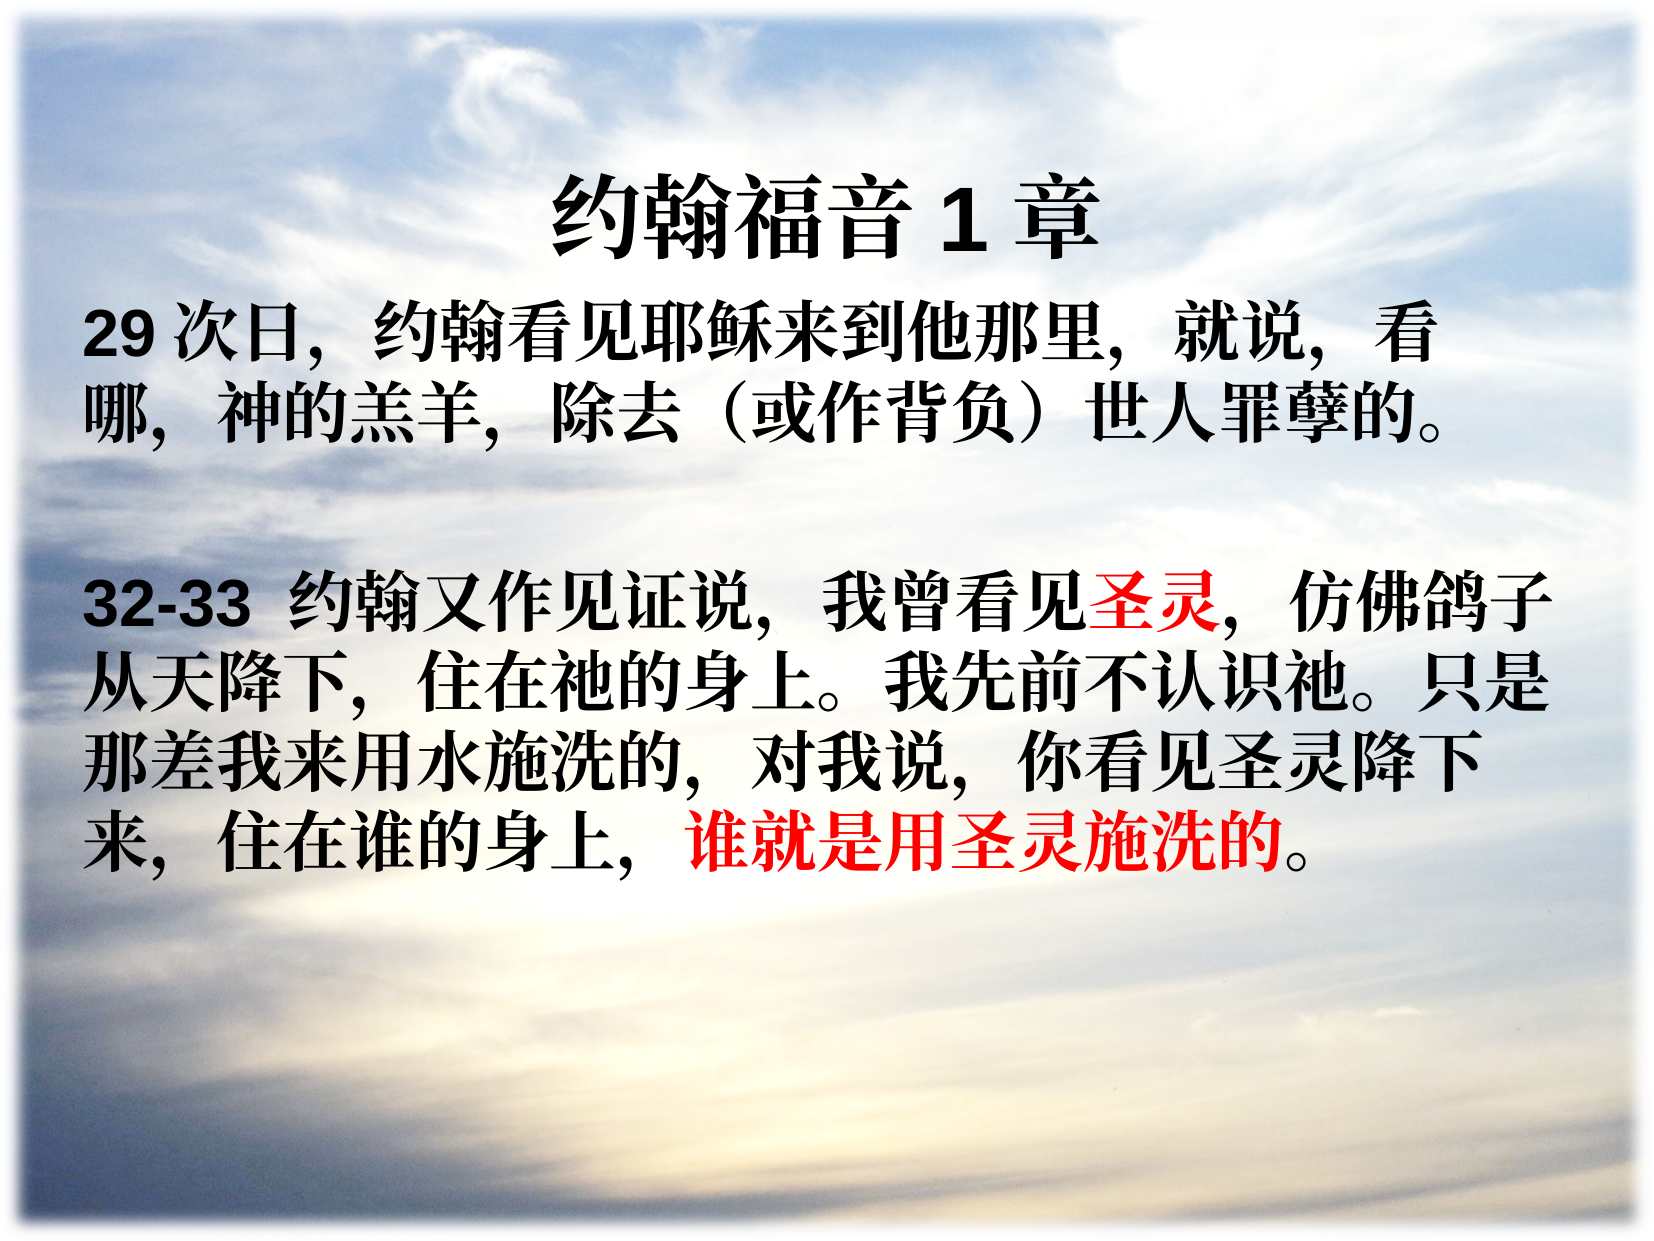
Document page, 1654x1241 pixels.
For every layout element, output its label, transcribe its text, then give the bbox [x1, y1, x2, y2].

title 约翰福音1章 [82, 49, 1571, 257]
list 29次日，约翰看见耶稣来到他那里，就说，看哪，神的羔羊，除去（或作背负）世人罪孽的。 32-33 约翰又作见证说，我曾看见圣灵，仿佛鸽子从天降下，住在祂的身上。我先前不认识祂。只是那差我来用水施洗的，对我说，你看见圣灵降下来，住在谁的身上，谁就是用圣灵施洗的。 [82, 290, 1571, 1109]
picture [0, 0, 1654, 1241]
